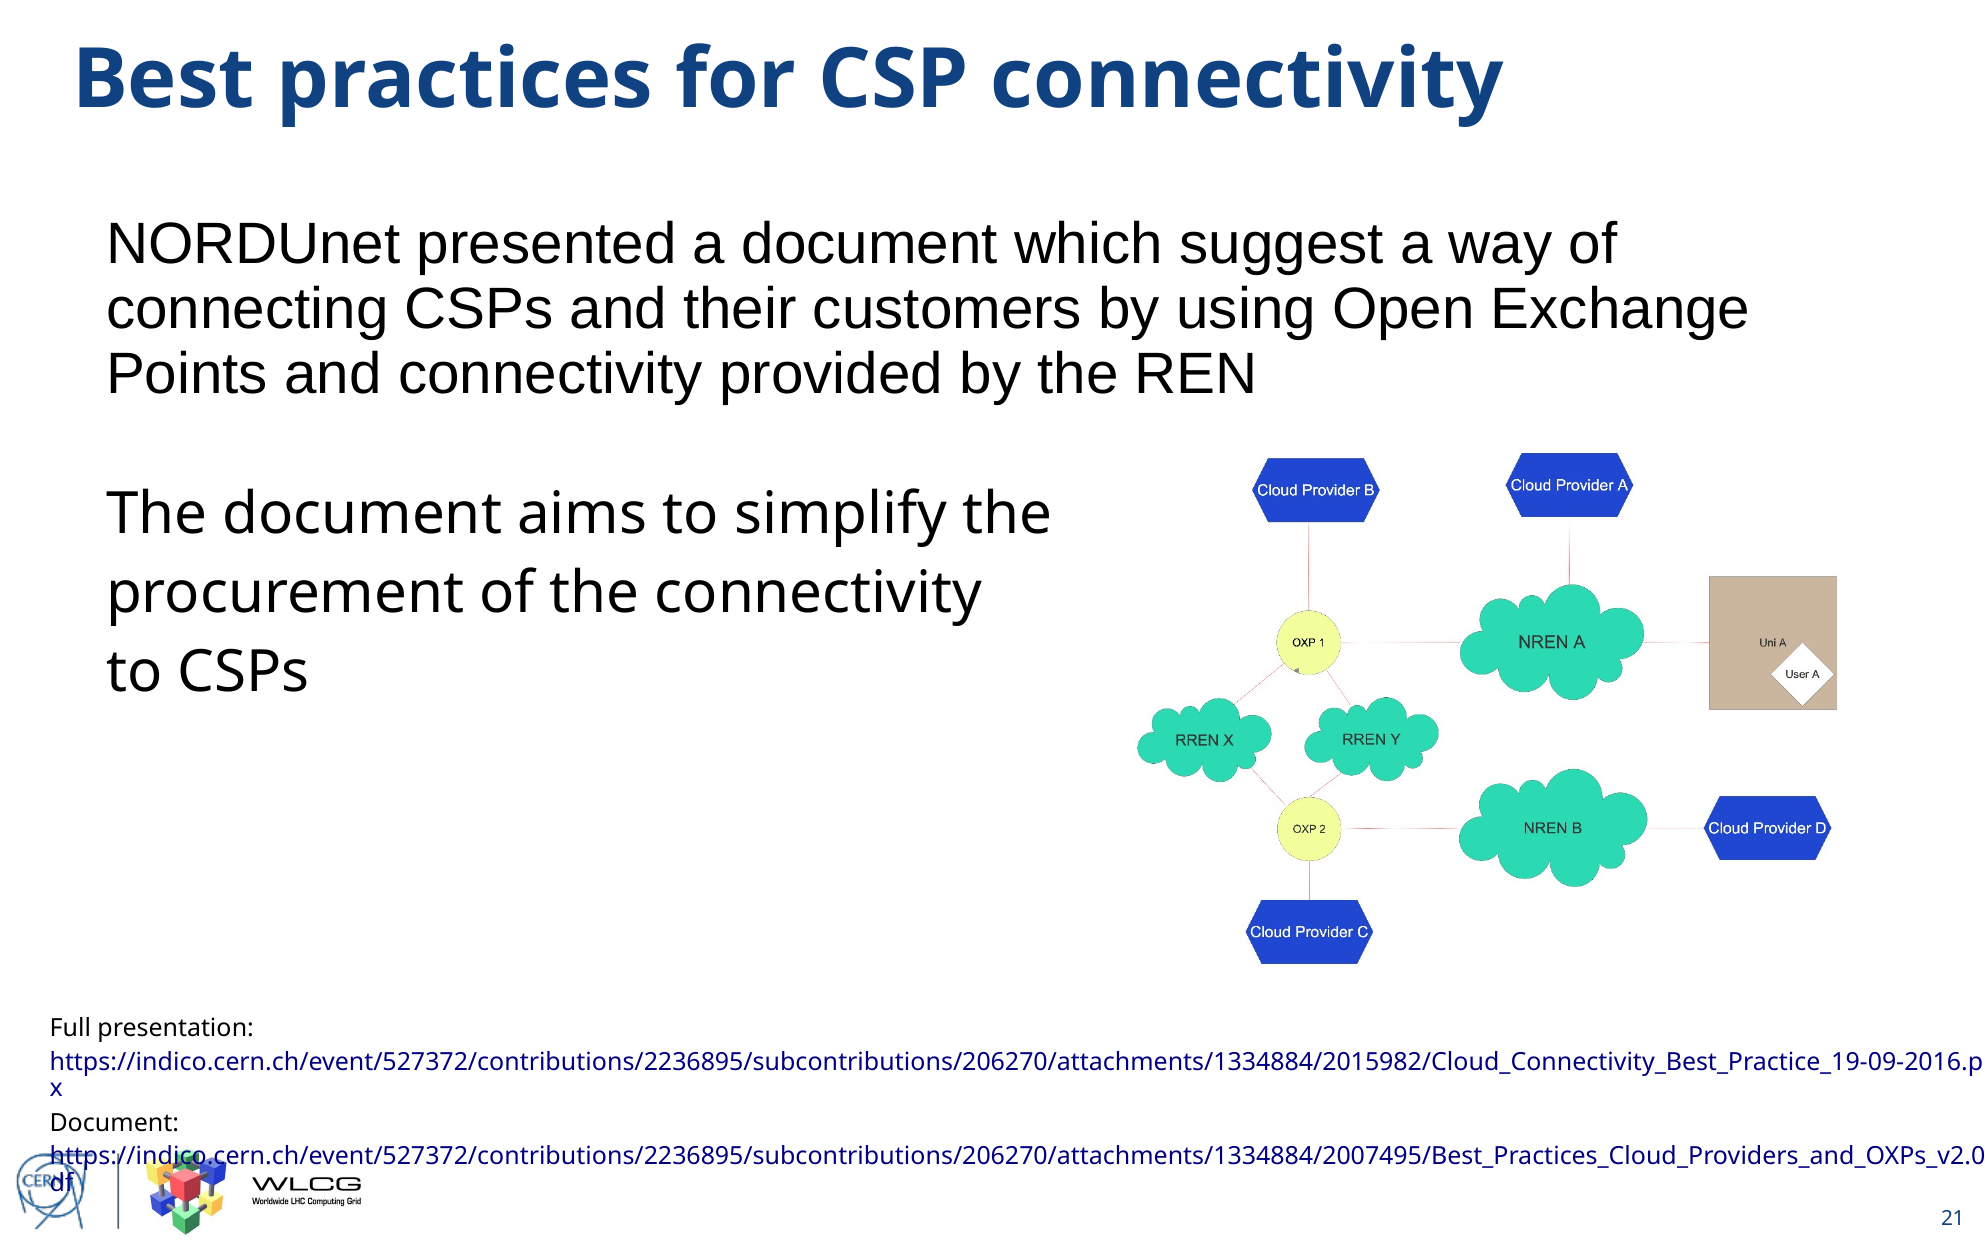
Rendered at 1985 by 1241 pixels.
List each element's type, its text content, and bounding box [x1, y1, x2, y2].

text_box Full presentation: https://indico.cern.ch/event/527372/contributions/2236895/subcontributions/206270/attachments/1334884/2015982/Cloud_Connectivity_Best_Practice_19-09-2016.pptx Document: https://indico.cern.ch/event/527372/contributions/2236895/subcontributions/206270/attachments/1334884/2007495/Best_Practices_Cloud_Providers_and_OXPs_v2.0.pdf [34, 1002, 1985, 1169]
picture [16, 1188, 64, 1236]
picture [38, 1207, 55, 1215]
text_box NORDUnet presented a document which suggest a way of connecting CSPs and their customers by using Open Exchange Points and connectivity provided by the REN The document aims to simplify the procurement of the connectivity to CSPs [91, 1169, 1921, 1241]
title Best practices for CSP connectivity [72, 0, 1834, 166]
picture [19, 1188, 64, 1207]
text_box NORDUnet presented a document which suggest a way of connecting CSPs and their customers by using Open Exchange Points and connectivity provided by the REN The document aims to simplify the procurement of the connectivity to CSPs [91, 203, 1921, 1002]
picture [51, 1200, 64, 1215]
picture [1123, 445, 1847, 975]
